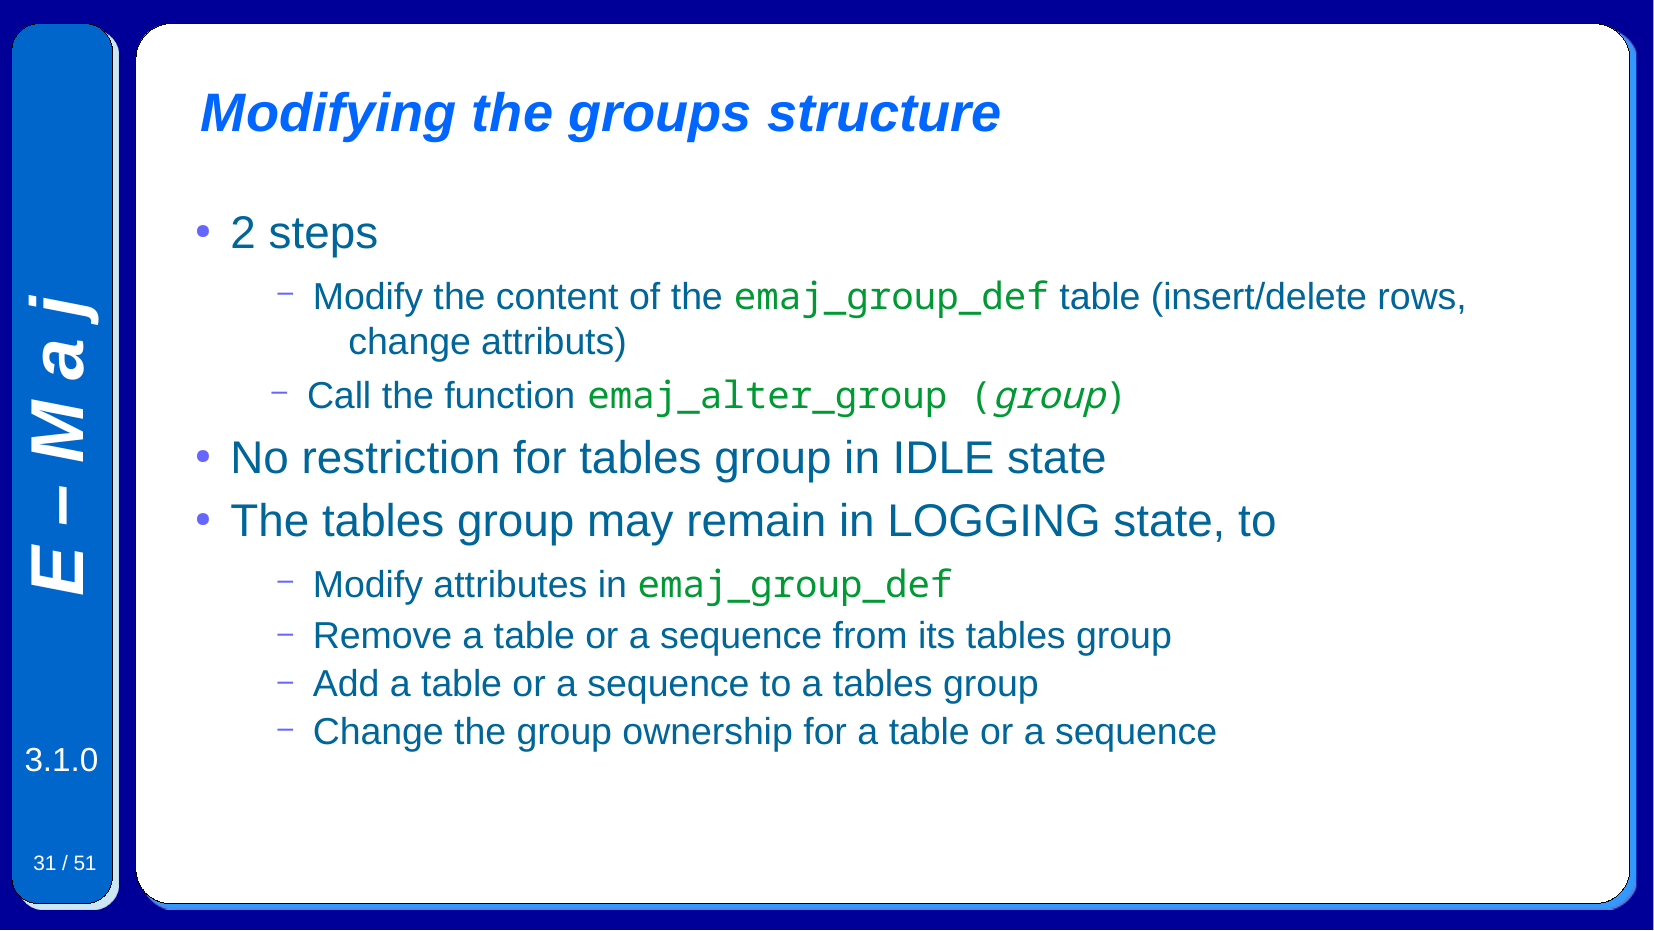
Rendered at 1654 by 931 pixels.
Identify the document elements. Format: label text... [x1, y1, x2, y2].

title Modifying the groups structure [200, 34, 1575, 191]
list 2 steps Modify the content of the emaj_group_def table (insert/delete rows, change attributs) Call the function emaj_alter_group (group) No restriction for tables group in IDLE state The tables group may remain in LOGGING state, to Modify attributes in emaj_group_def Remove a table or a sequence from its tables group Add a table or a sequence to a tables group Change the group ownership for a table or a sequence [177, 206, 1587, 837]
